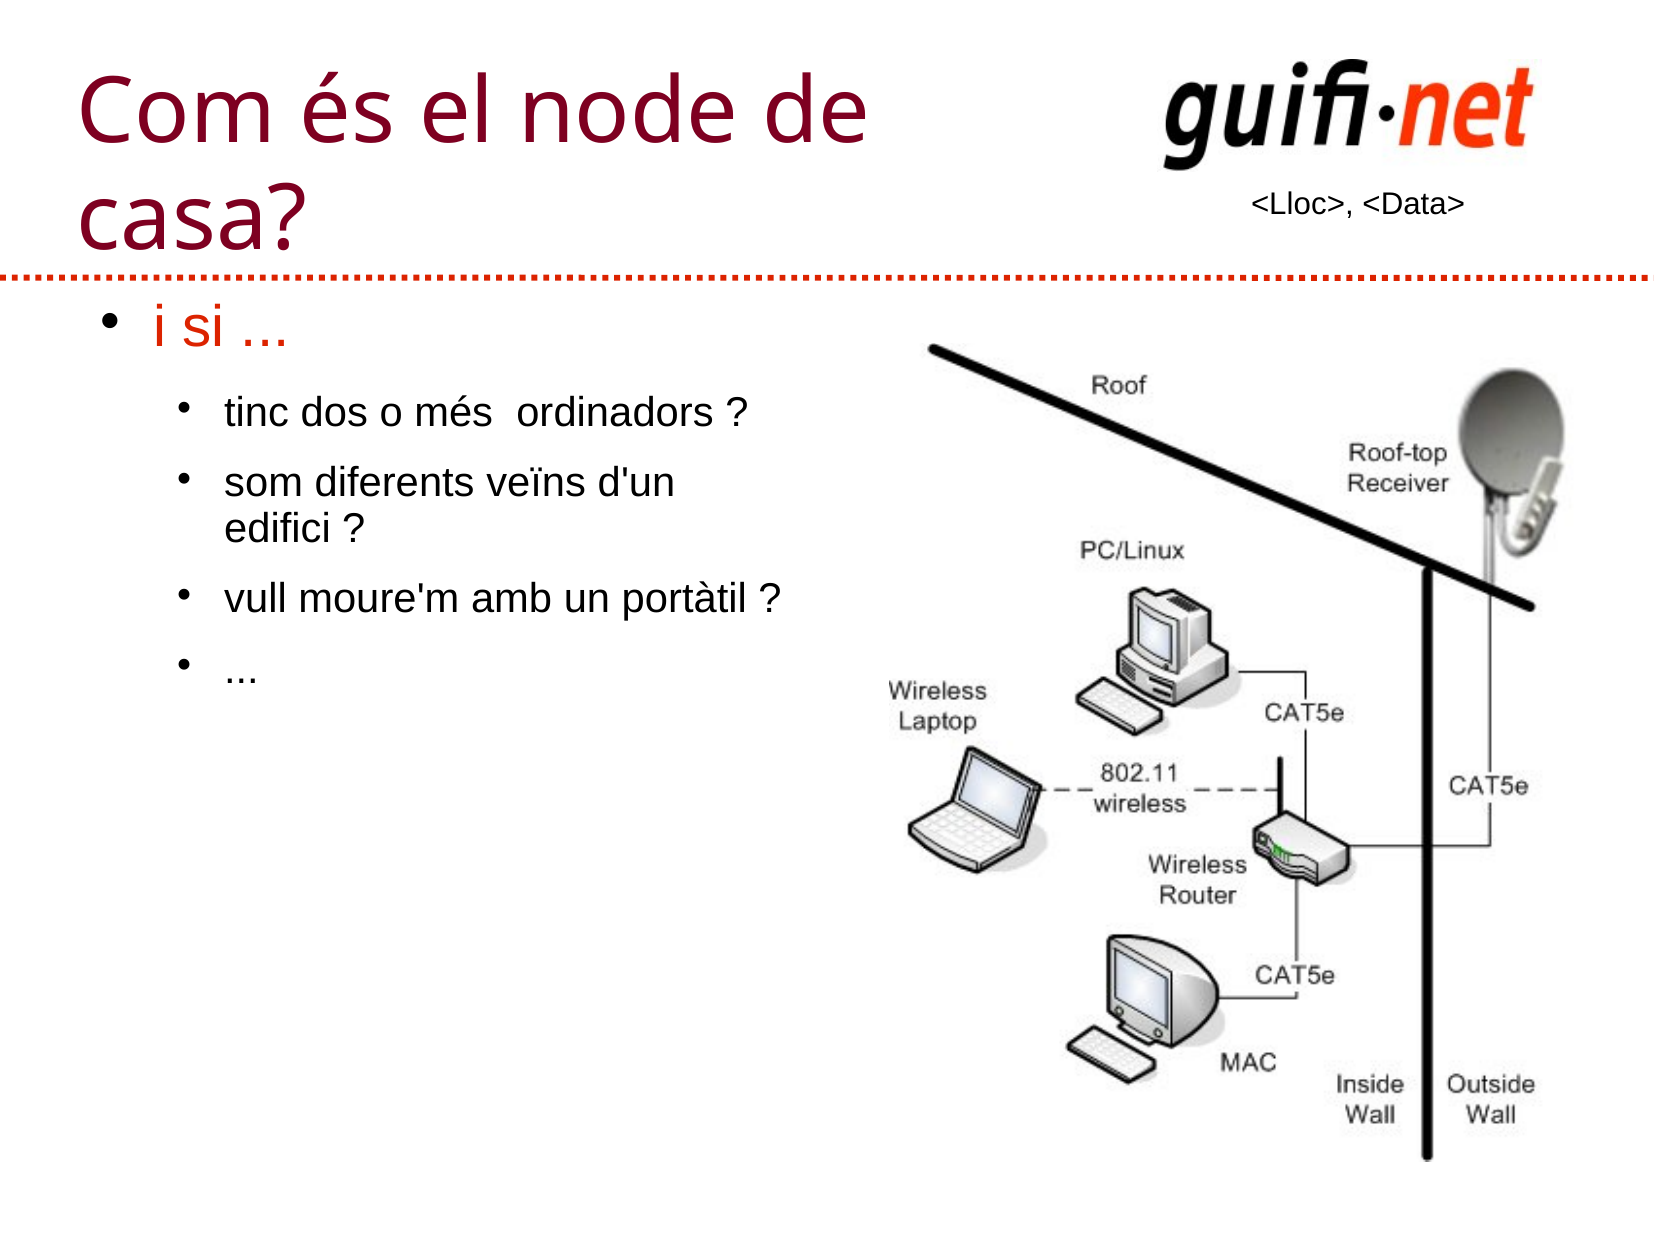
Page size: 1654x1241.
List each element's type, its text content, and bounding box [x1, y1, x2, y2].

list i si ... tinc dos o més ordinadors ? som diferents veïns d'un edifici ? vull moure'm amb un portàtil ? ... [82, 290, 809, 1109]
title Com és el node de casa? [76, 53, 1093, 272]
picture [889, 343, 1624, 1162]
picture [1157, 59, 1542, 172]
